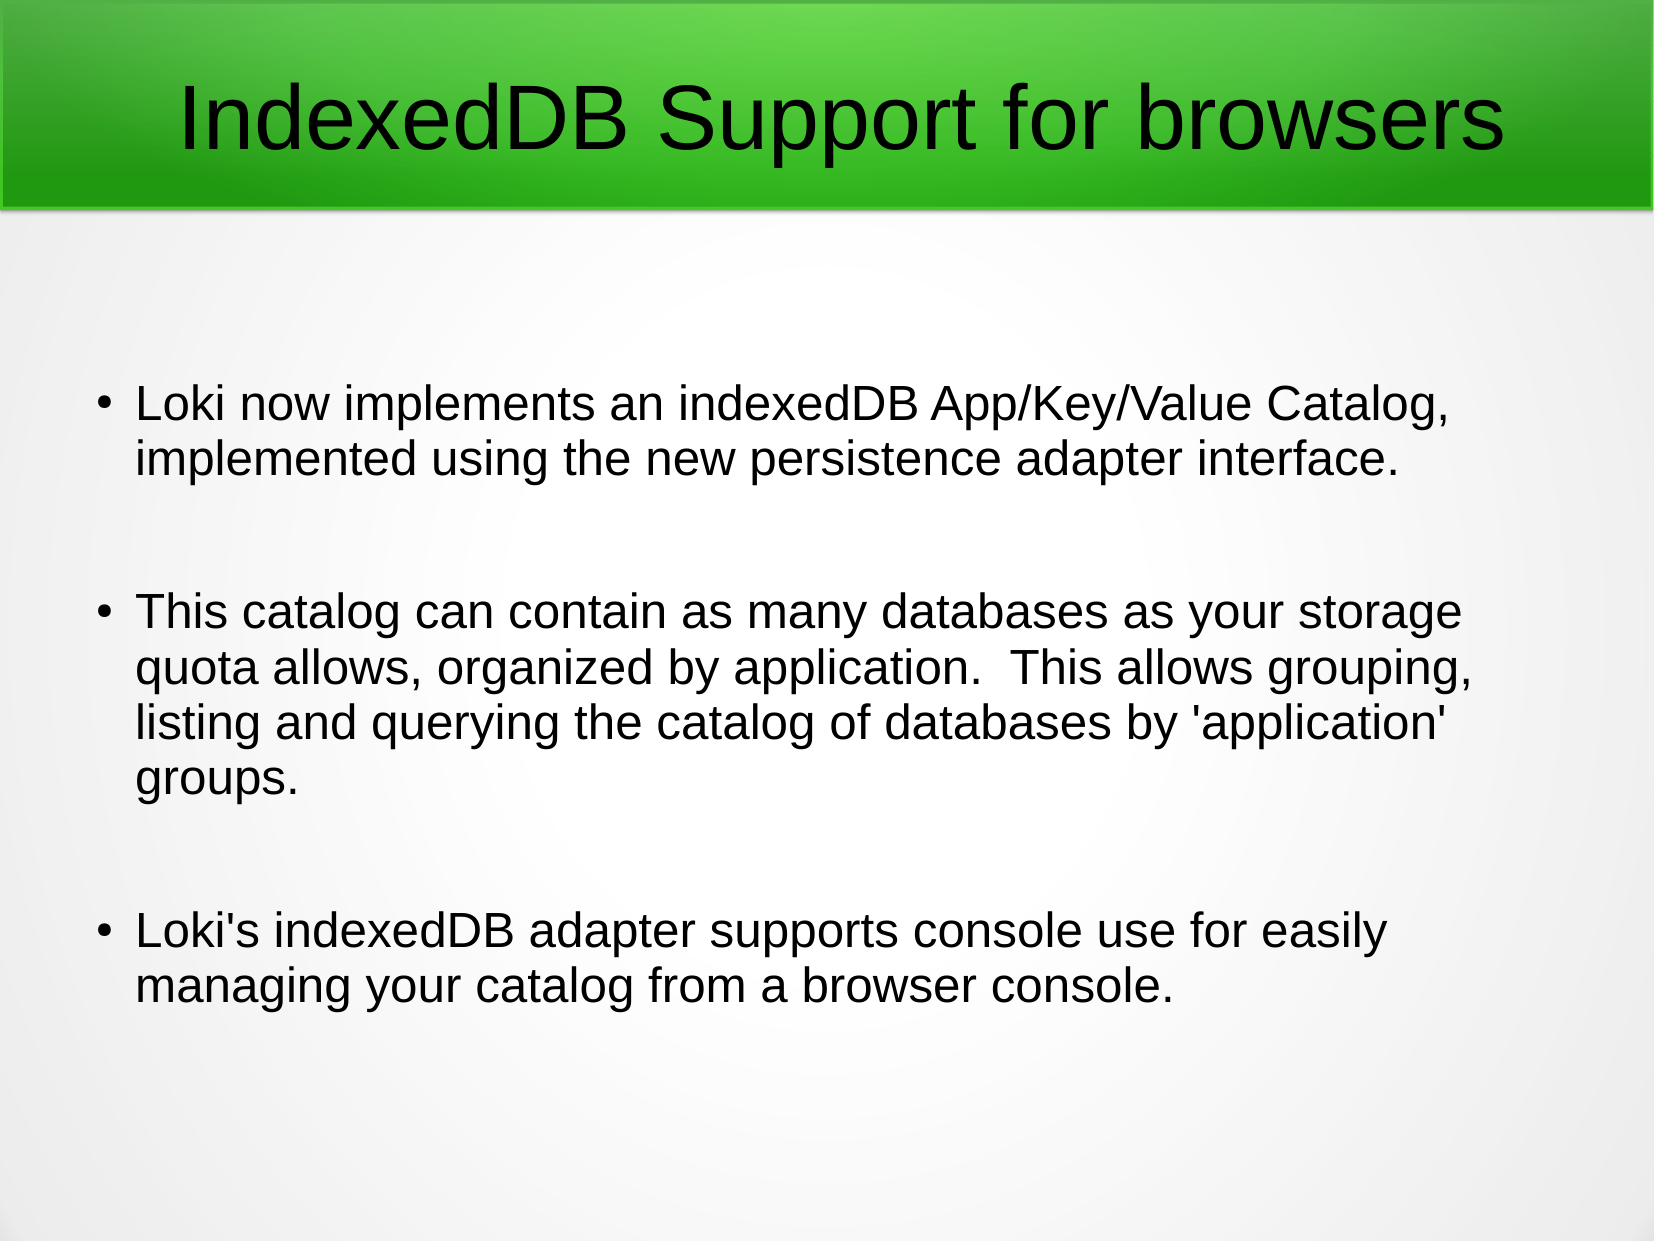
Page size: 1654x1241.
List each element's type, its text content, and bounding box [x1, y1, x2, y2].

list Loki now implements an indexedDB App/Key/Value Catalog, implemented using the new persistence adapter interface. This catalog can contain as many databases as your storage quota allows, organized by application. This allows grouping, listing and querying the catalog of databases by 'application' groups. Loki's indexedDB adapter supports console use for easily managing your catalog from a browser console. [82, 299, 1571, 1019]
title IndexedDB Support for browsers [82, 47, 1571, 189]
